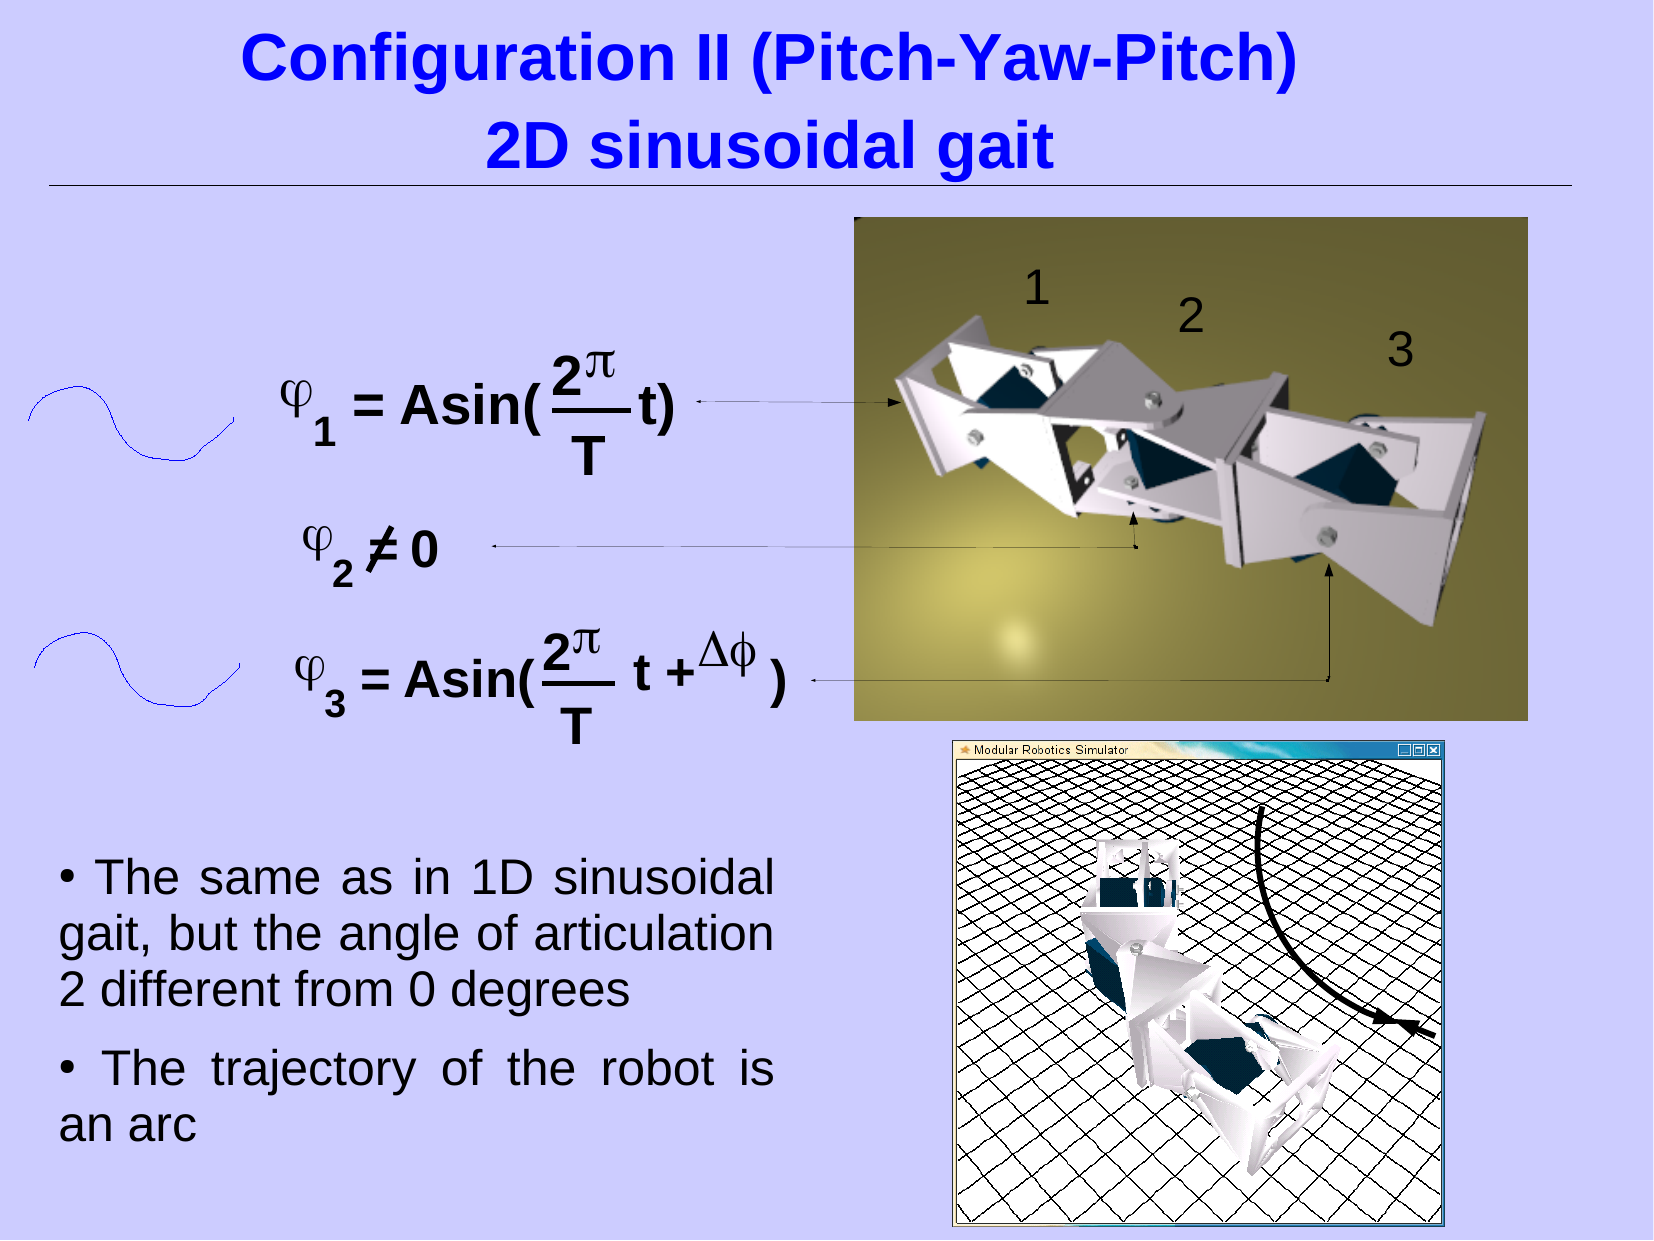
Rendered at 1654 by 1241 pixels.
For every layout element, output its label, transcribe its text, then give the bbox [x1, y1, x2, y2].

text_box 2 [1177, 286, 1206, 350]
text_box = [360, 649, 392, 718]
text_box = [368, 519, 400, 588]
text_box 2 [542, 622, 572, 691]
text_box 1 [312, 408, 337, 464]
text_box Asin( [399, 373, 542, 447]
text_box p [572, 616, 602, 686]
text_box j [279, 367, 314, 442]
text_box 0 [410, 519, 543, 588]
text_box t) [638, 373, 677, 447]
text_box T [571, 424, 607, 498]
text_box Asin( [403, 649, 535, 718]
text_box p [585, 338, 617, 413]
picture [854, 217, 1528, 721]
picture [952, 740, 1445, 1227]
text_box The same as in 1D sinusoidal gait, but the angle of articulation 2 different from 0 degrees The trajectory of the robot is an arc [58, 849, 776, 1152]
text_box = [352, 373, 387, 447]
text_box j [301, 513, 334, 583]
text_box 1 [1023, 259, 1051, 322]
text_box T [560, 696, 594, 765]
title Configuration II (Pitch-Yaw-Pitch) 2D sinusoidal gait [132, 0, 1408, 191]
text_box 3 [324, 681, 347, 733]
text_box Df [697, 630, 758, 700]
text_box ) [770, 649, 788, 718]
text_box j [294, 643, 326, 713]
text_box 2 [551, 344, 584, 418]
text_box 2 [332, 551, 355, 603]
text_box t + [633, 642, 697, 711]
text_box 3 [1386, 321, 1415, 384]
